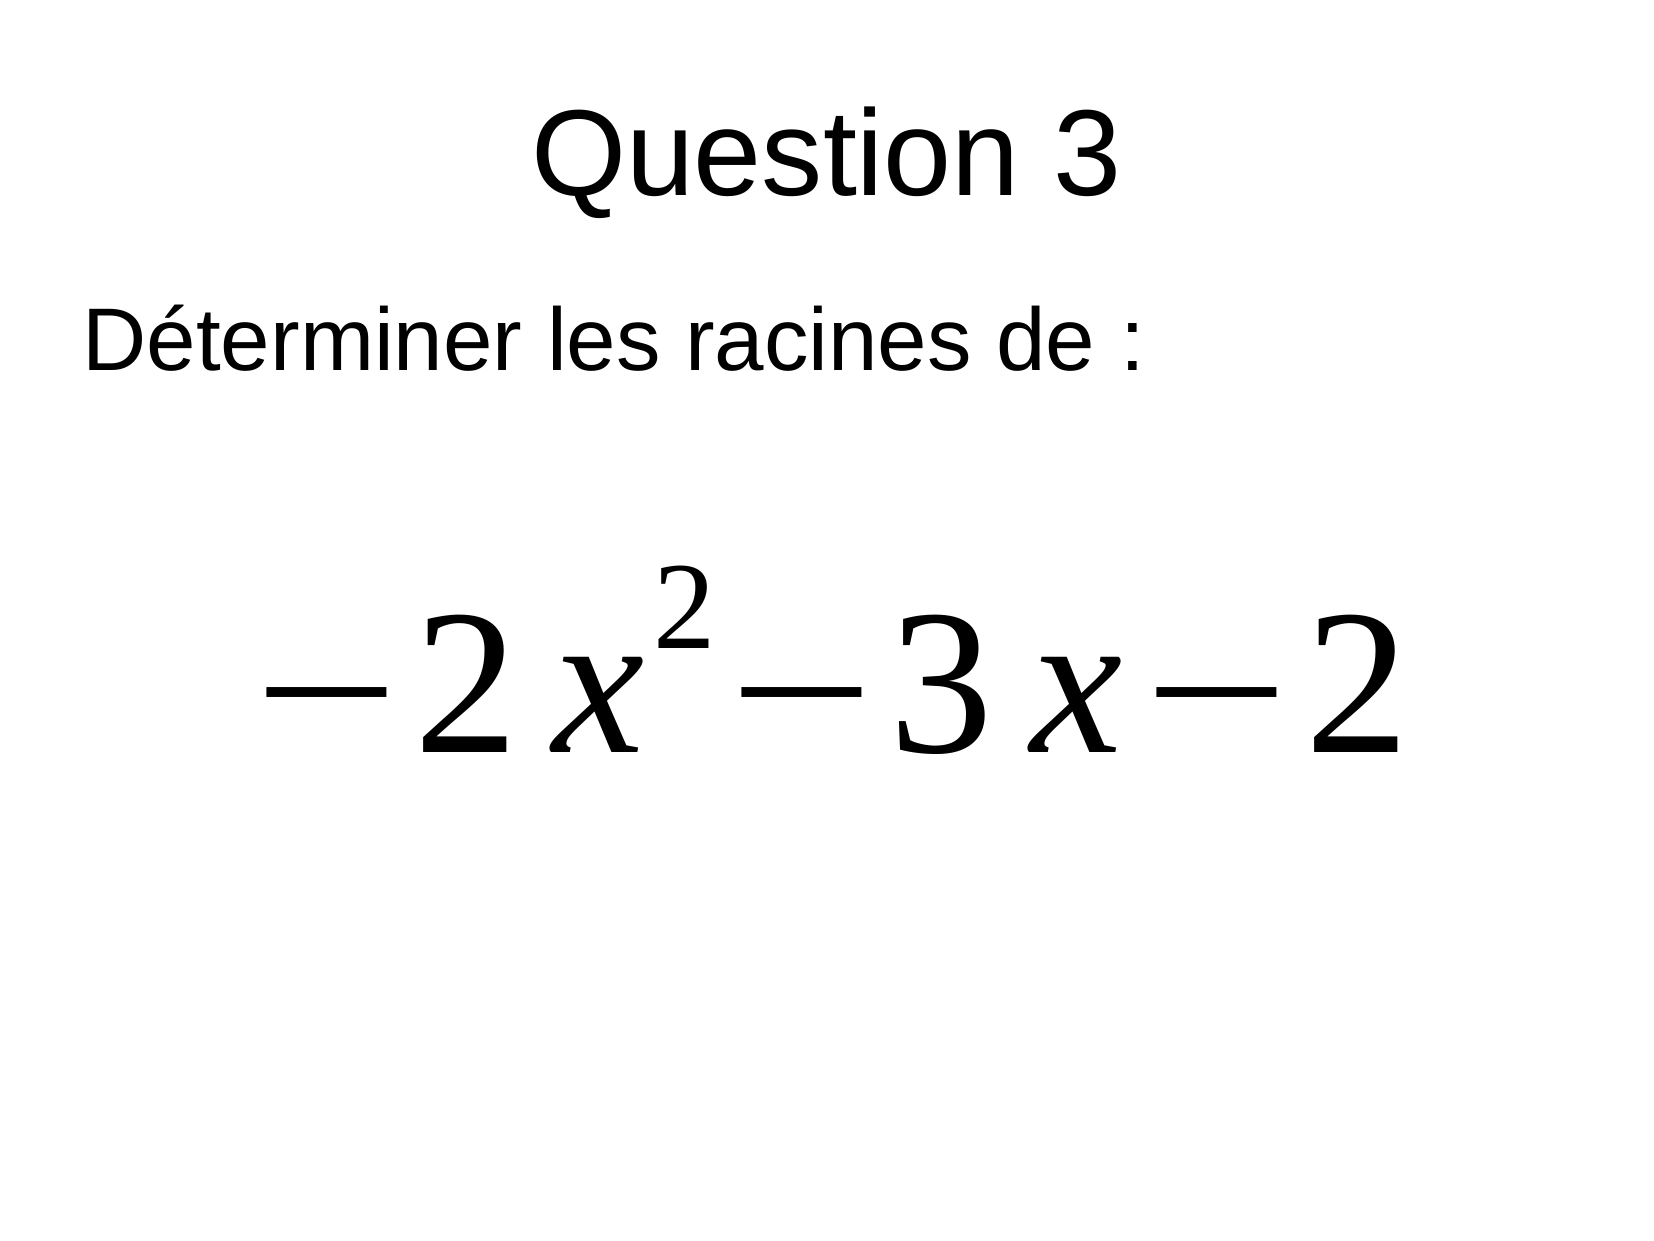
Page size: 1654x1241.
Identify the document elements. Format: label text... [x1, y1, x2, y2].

list Déterminer les racines de : [82, 290, 1571, 1010]
title Question 3 [82, 49, 1571, 257]
chart [238, 537, 1416, 798]
